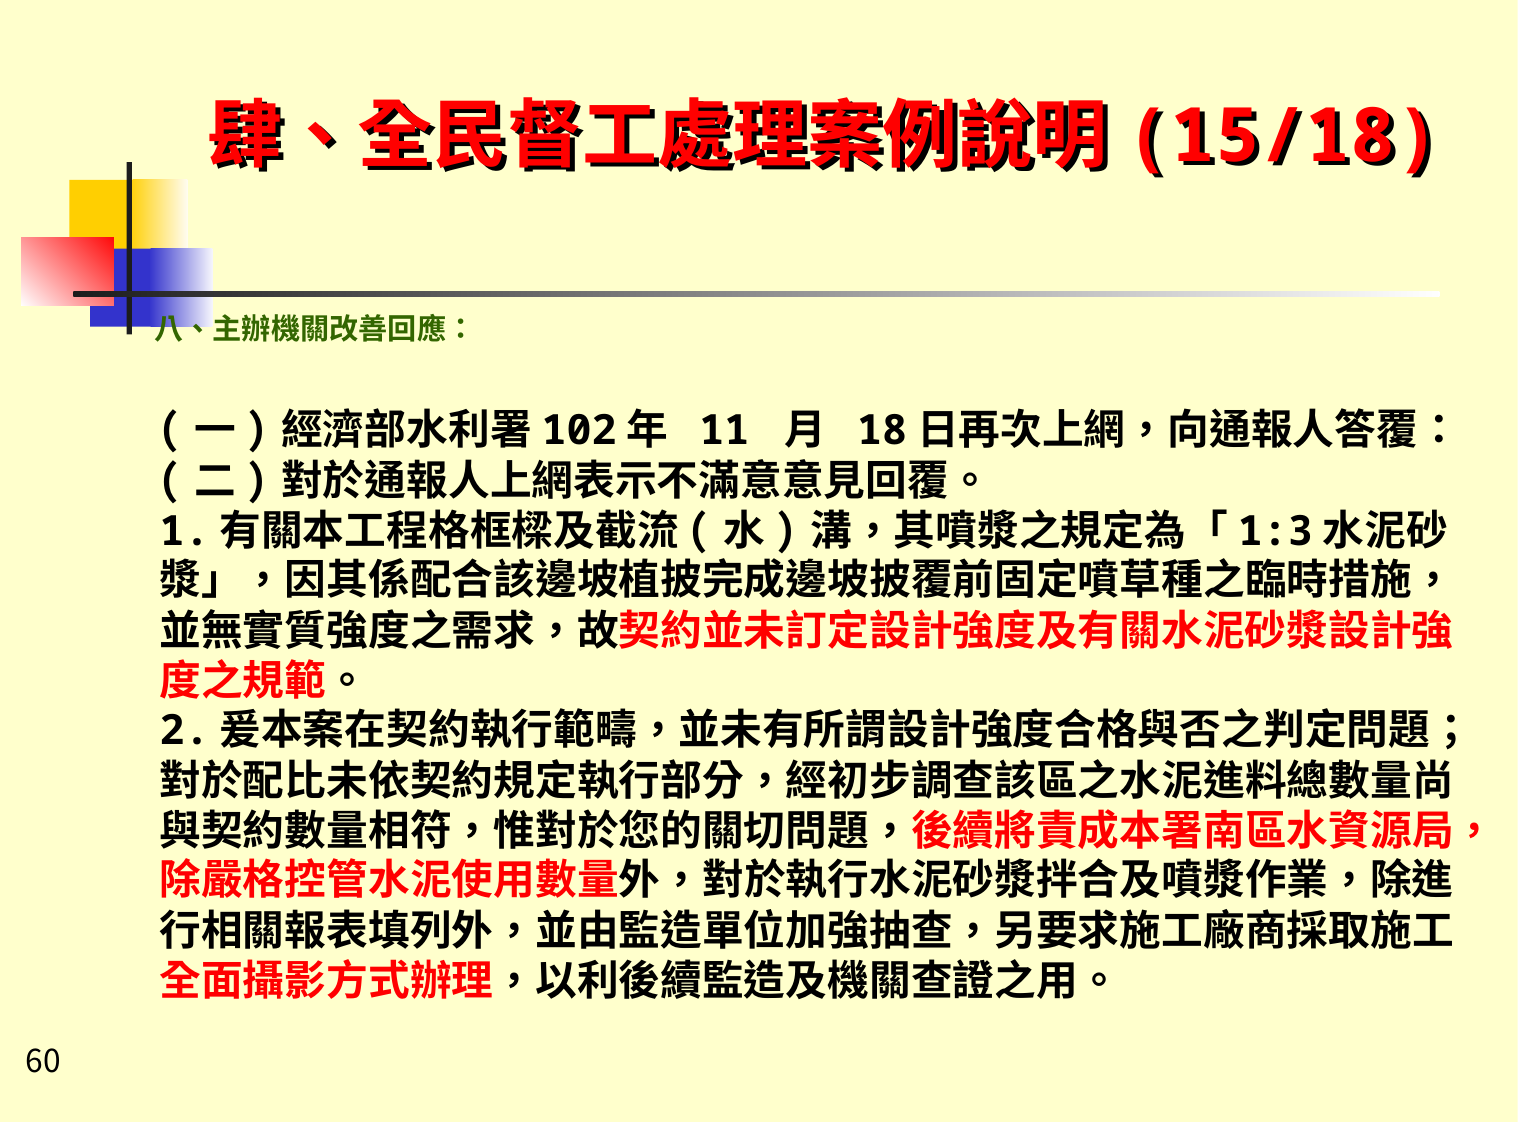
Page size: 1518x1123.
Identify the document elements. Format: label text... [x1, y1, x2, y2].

text_box (一)經濟部水利署102年 11 月 18日再次上網，向通報人答覆： (二)對於通報人上網表示不滿意意見回覆。 1.有關本工程格框樑及截流(水)溝，其噴漿之規定為「1:3水泥砂漿」，因其係配合該邊坡植披完成邊坡披覆前固定噴草種之臨時措施，並無實質強度之需求，故契約並未訂定設計強度及有關水泥砂漿設計強度之規範。 2.爰本案在契約執行範疇，並未有所謂設計強度合格與否之判定問題；對於配比未依契約規定執行部分，經初步調查該區之水泥進料總數量尚與契約數量相符，惟對於您的關切問題，後續將責成本署南區水資源局，除嚴格控管水泥使用數量外，對於執行水泥砂漿拌合及噴漿作業，除進行相關報表填列外，並由監造單位加強抽查，另要求施工廠商採取施工全面攝影方式辦理，以利後續監造及機關查證之用。 [144, 395, 1480, 1062]
text_box <編號> [0, 1032, 78, 1096]
list 八、主辦機關改善回應： [137, 301, 1463, 384]
title 肆、全民督工處理案例說明(15/18) [191, 35, 1485, 275]
